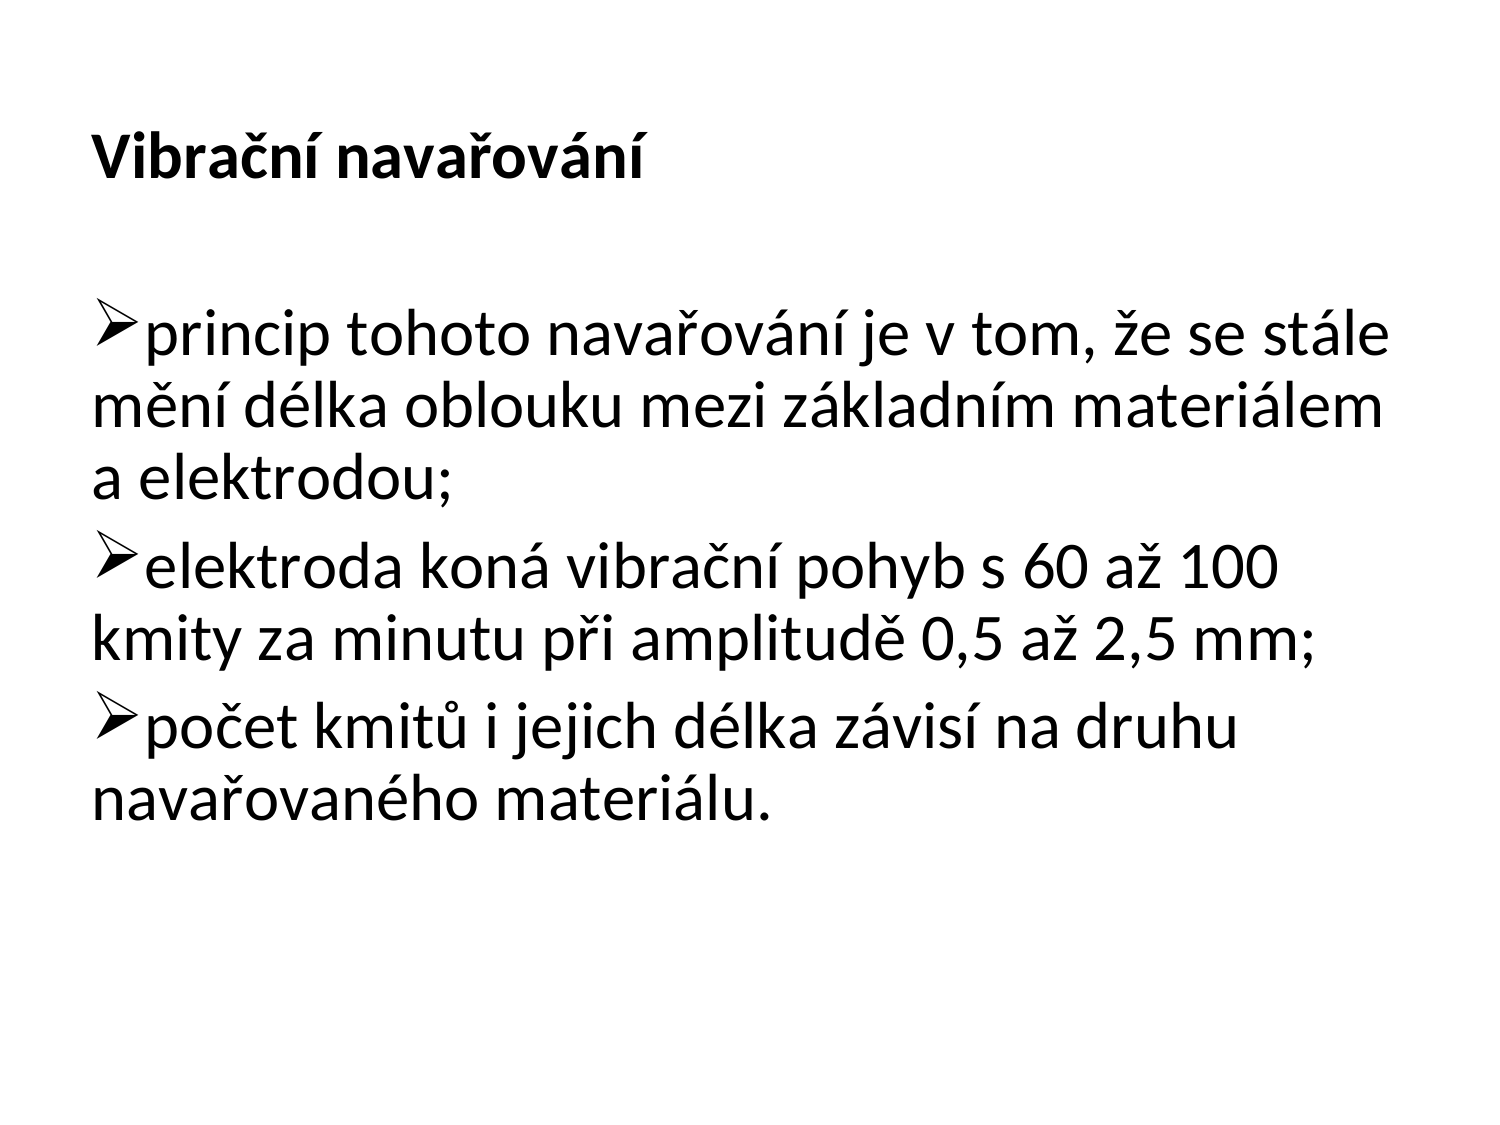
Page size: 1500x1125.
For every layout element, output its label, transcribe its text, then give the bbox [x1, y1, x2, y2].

list Vibrační navařování princip tohoto navařování je v tom, že se stále mění délka oblouku mezi základním materiálem a elektrodou; elektroda koná vibrační pohyb s 60 až 100 kmity za minutu při amplitudě 0,5 až 2,5 mm; počet kmitů i jejich délka závisí na druhu navařovaného materiálu. [76, 113, 1427, 935]
